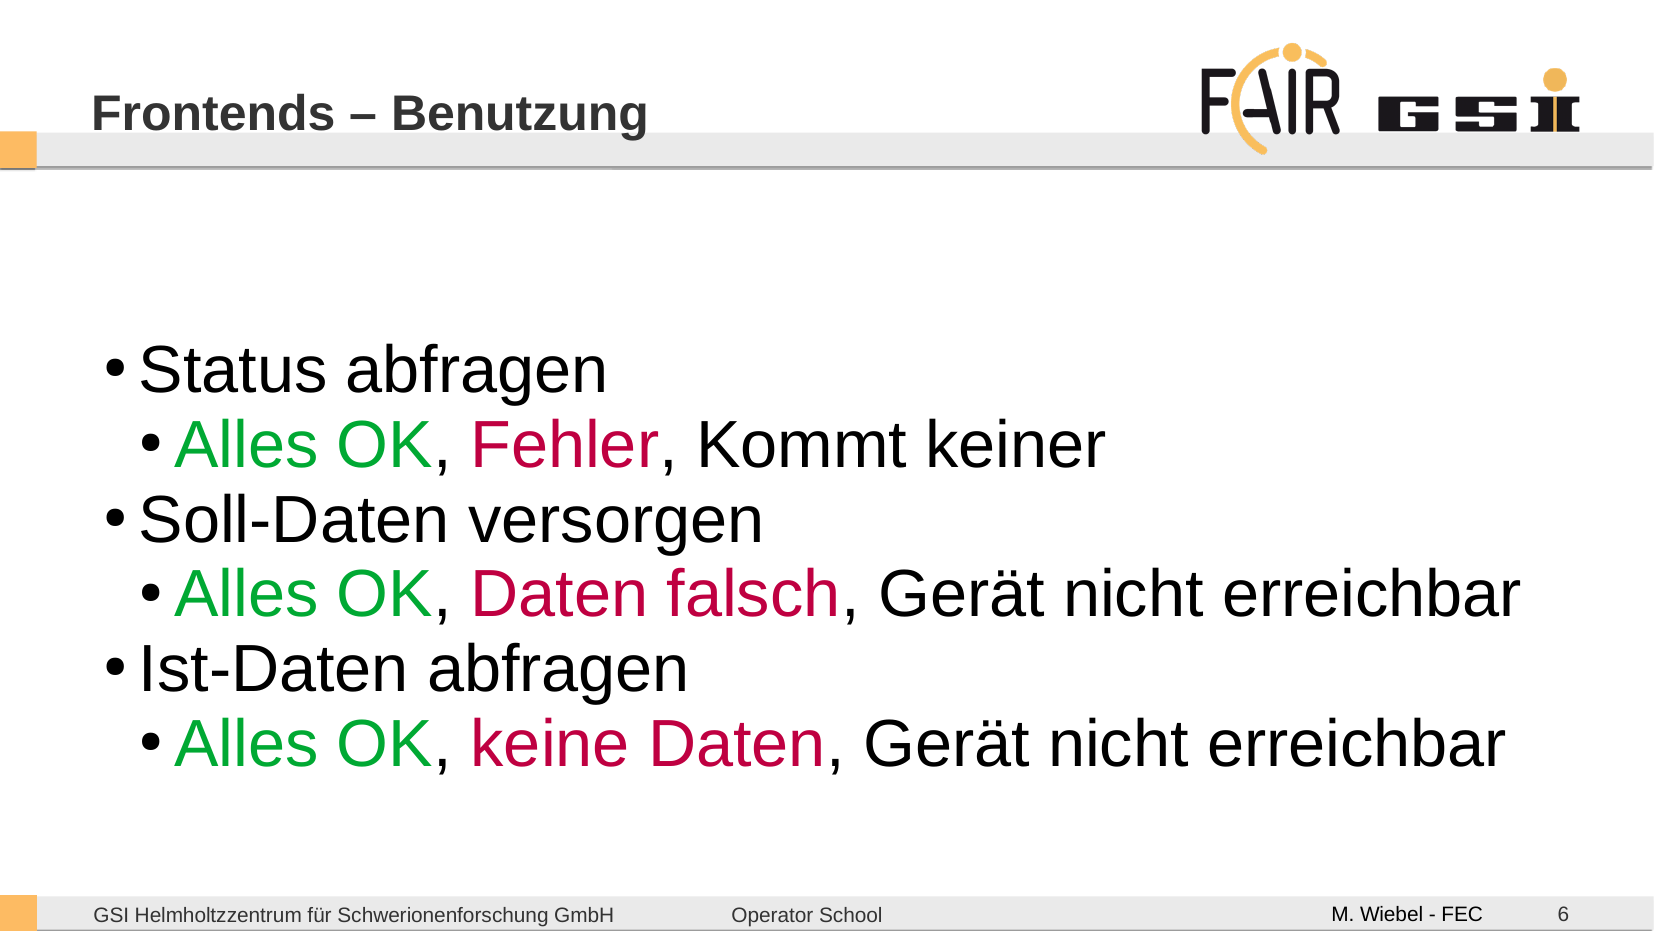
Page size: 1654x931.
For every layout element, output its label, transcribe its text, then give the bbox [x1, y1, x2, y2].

title Frontends – Benutzung [76, 41, 1288, 149]
text_box Status abfragen Alles OK, Fehler, Kommt keiner Soll-Daten versorgen Alles OK, Daten falsch, Gerät nicht erreichbar Ist-Daten abfragen Alles OK, keine Daten, Gerät nicht erreichbar [88, 324, 1565, 827]
picture [1200, 40, 1341, 157]
picture [1376, 65, 1581, 132]
